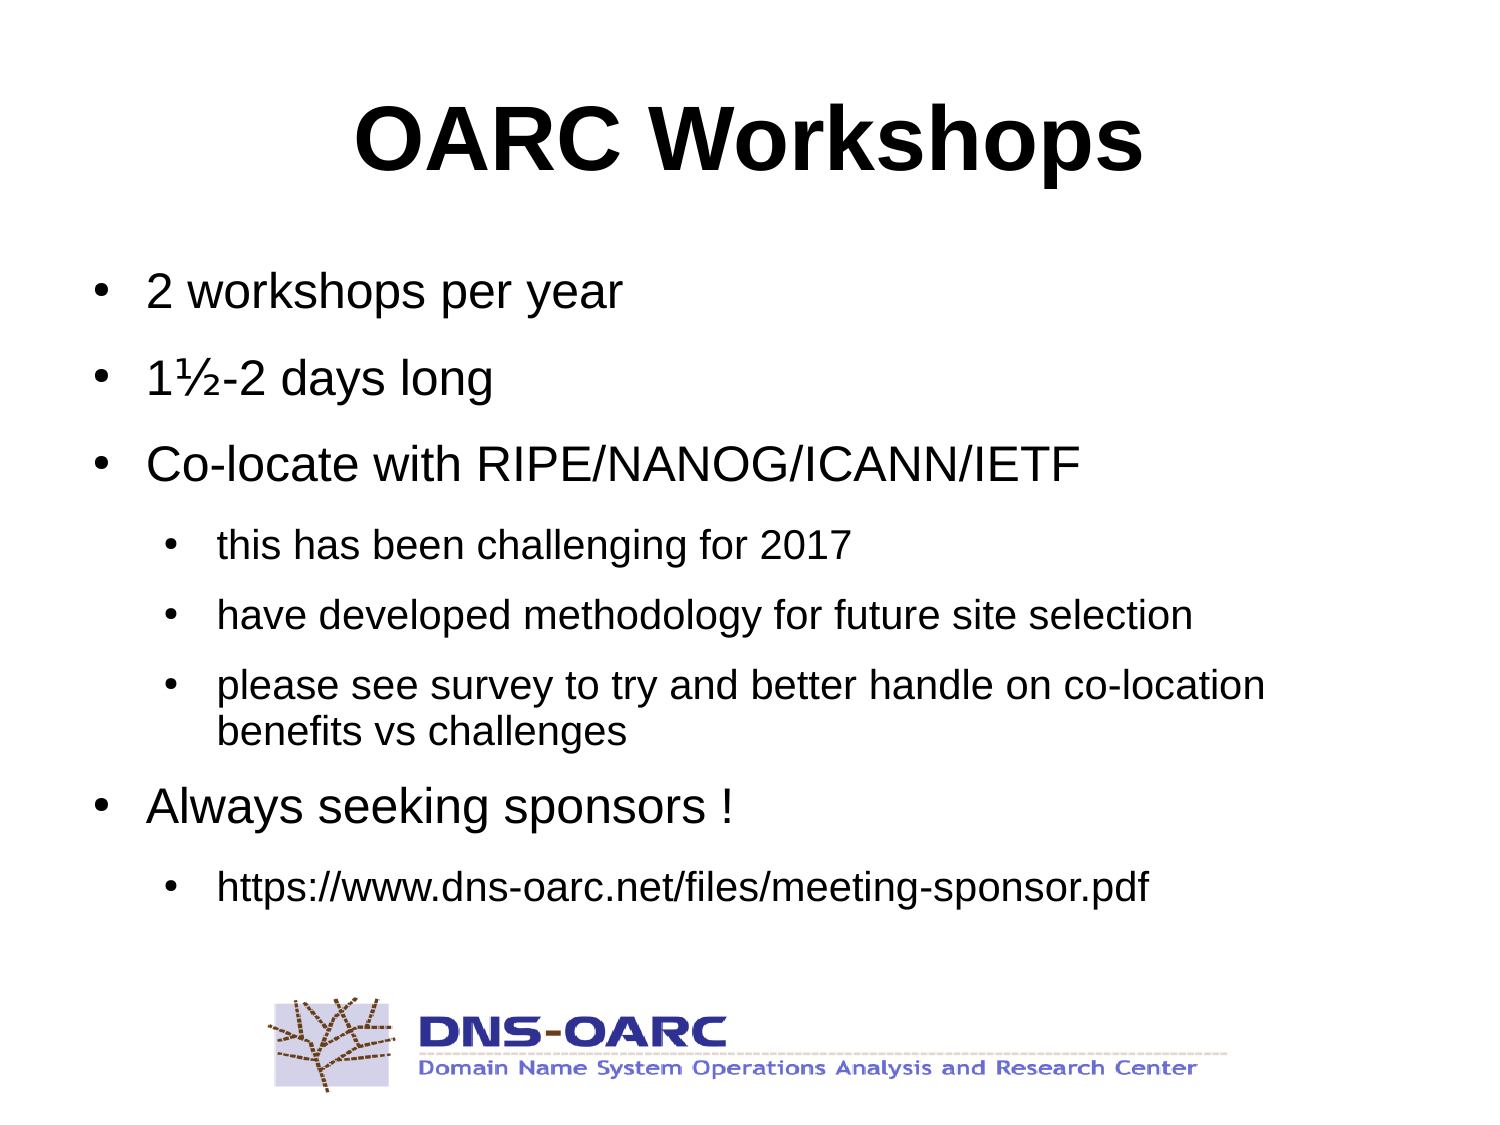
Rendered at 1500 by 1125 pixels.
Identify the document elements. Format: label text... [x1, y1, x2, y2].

title OARC Workshops [75, 44, 1425, 233]
picture [214, 991, 1259, 1099]
list 2 workshops per year 1½-2 days long Co-locate with RIPE/NANOG/ICANN/IETF this has been challenging for 2017 have developed methodology for future site selection please see survey to try and better handle on co-location benefits vs challenges Always seeking sponsors ! https://www.dns-oarc.net/files/meeting-sponsor.pdf [75, 263, 1425, 916]
